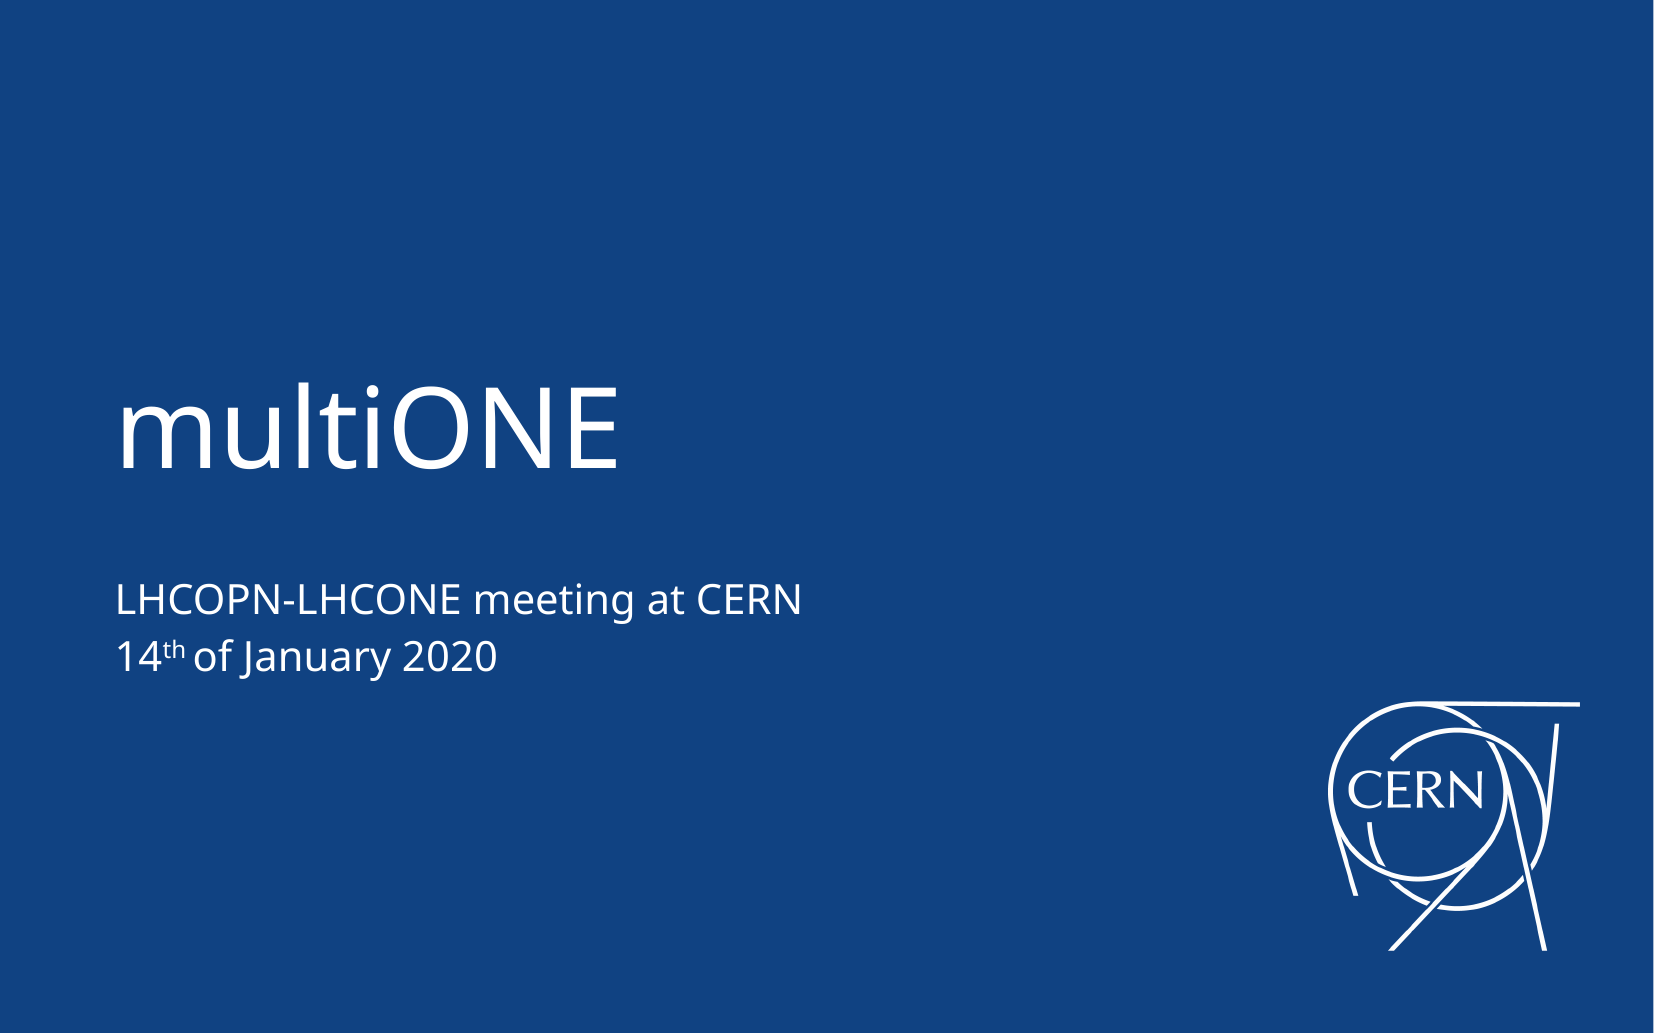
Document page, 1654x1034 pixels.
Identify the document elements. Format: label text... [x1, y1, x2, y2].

picture [1328, 848, 1580, 952]
title multiONE LHCOPN-LHCONE meeting at CERN 14th of January 2020 [114, 241, 1630, 848]
